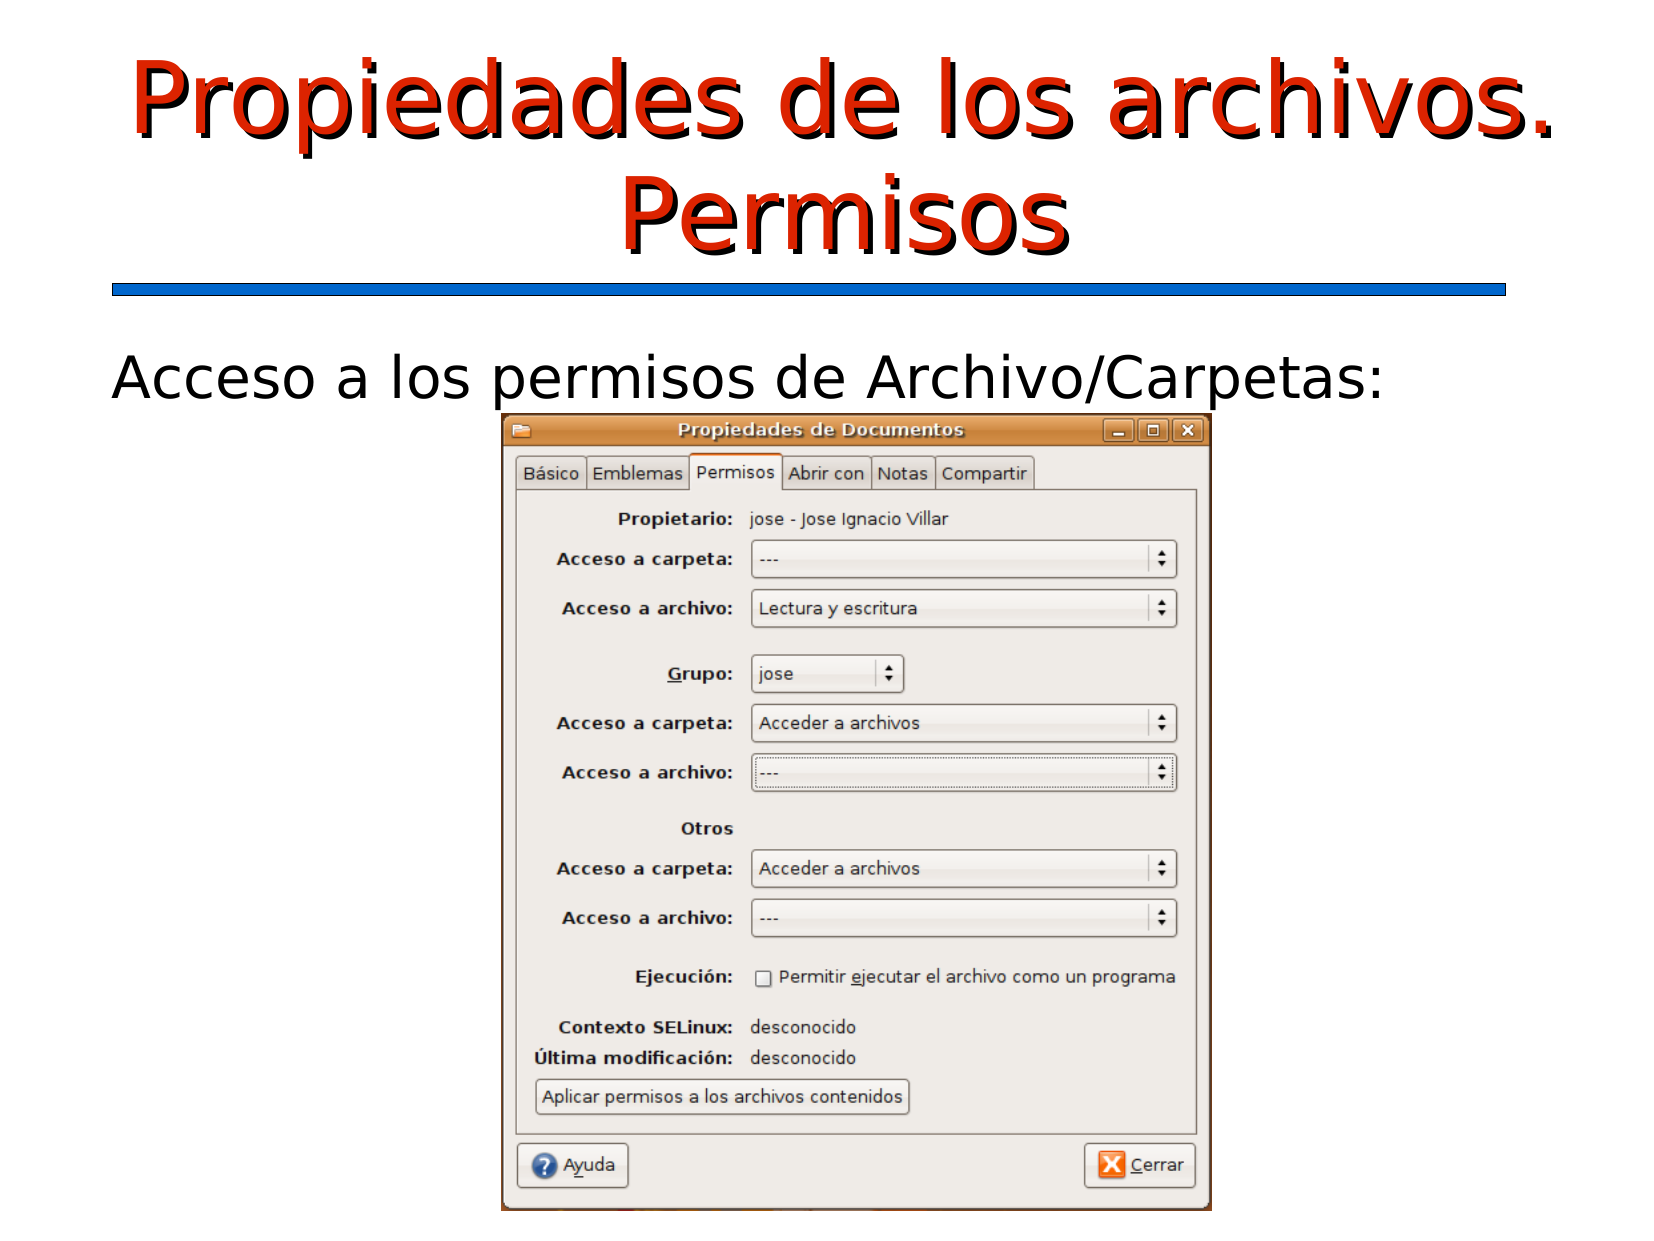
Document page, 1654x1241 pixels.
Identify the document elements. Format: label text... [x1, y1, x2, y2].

title Propiedades de los archivos. Permisos [121, 40, 1565, 274]
list Acceso a los permisos de Archivo/Carpetas: [93, 344, 1506, 413]
picture [501, 413, 1212, 1211]
